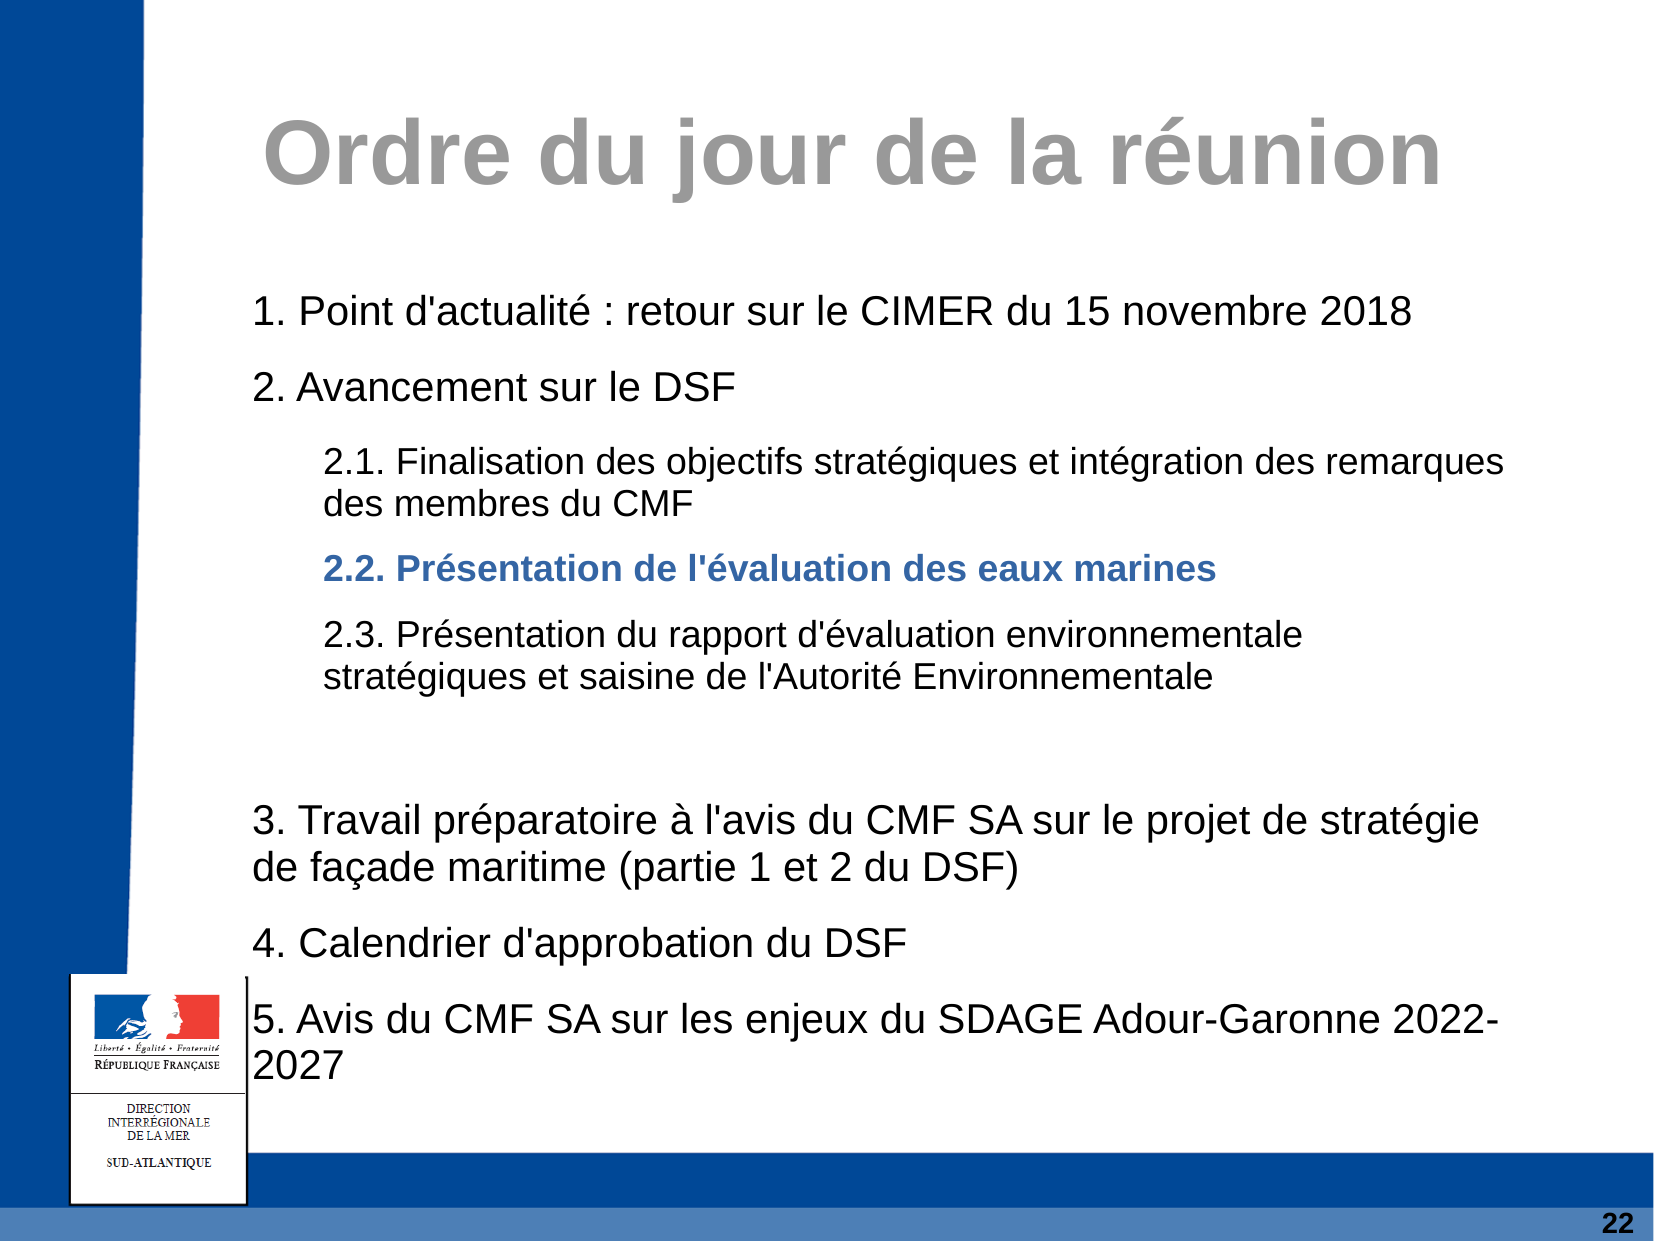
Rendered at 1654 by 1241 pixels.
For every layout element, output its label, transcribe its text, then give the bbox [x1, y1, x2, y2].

picture [0, 0, 1654, 1241]
title Ordre du jour de la réunion [136, 56, 1571, 250]
list 1. Point d'actualité : retour sur le CIMER du 15 novembre 2018 2. Avancement sur le DSF 2.1. Finalisation des objectifs stratégiques et intégration des remarques des membres du CMF 2.2. Présentation de l'évaluation des eaux marines 2.3. Présentation du rapport d'évaluation environnementale stratégiques et saisine de l'Autorité Environnementale 3. Travail préparatoire à l'avis du CMF SA sur le projet de stratégie de façade maritime (partie 1 et 2 du DSF) 4. Calendrier d'approbation du DSF 5. Avis du CMF SA sur les enjeux du SDAGE Adour-Garonne 2022-2027 [181, 288, 1511, 1198]
